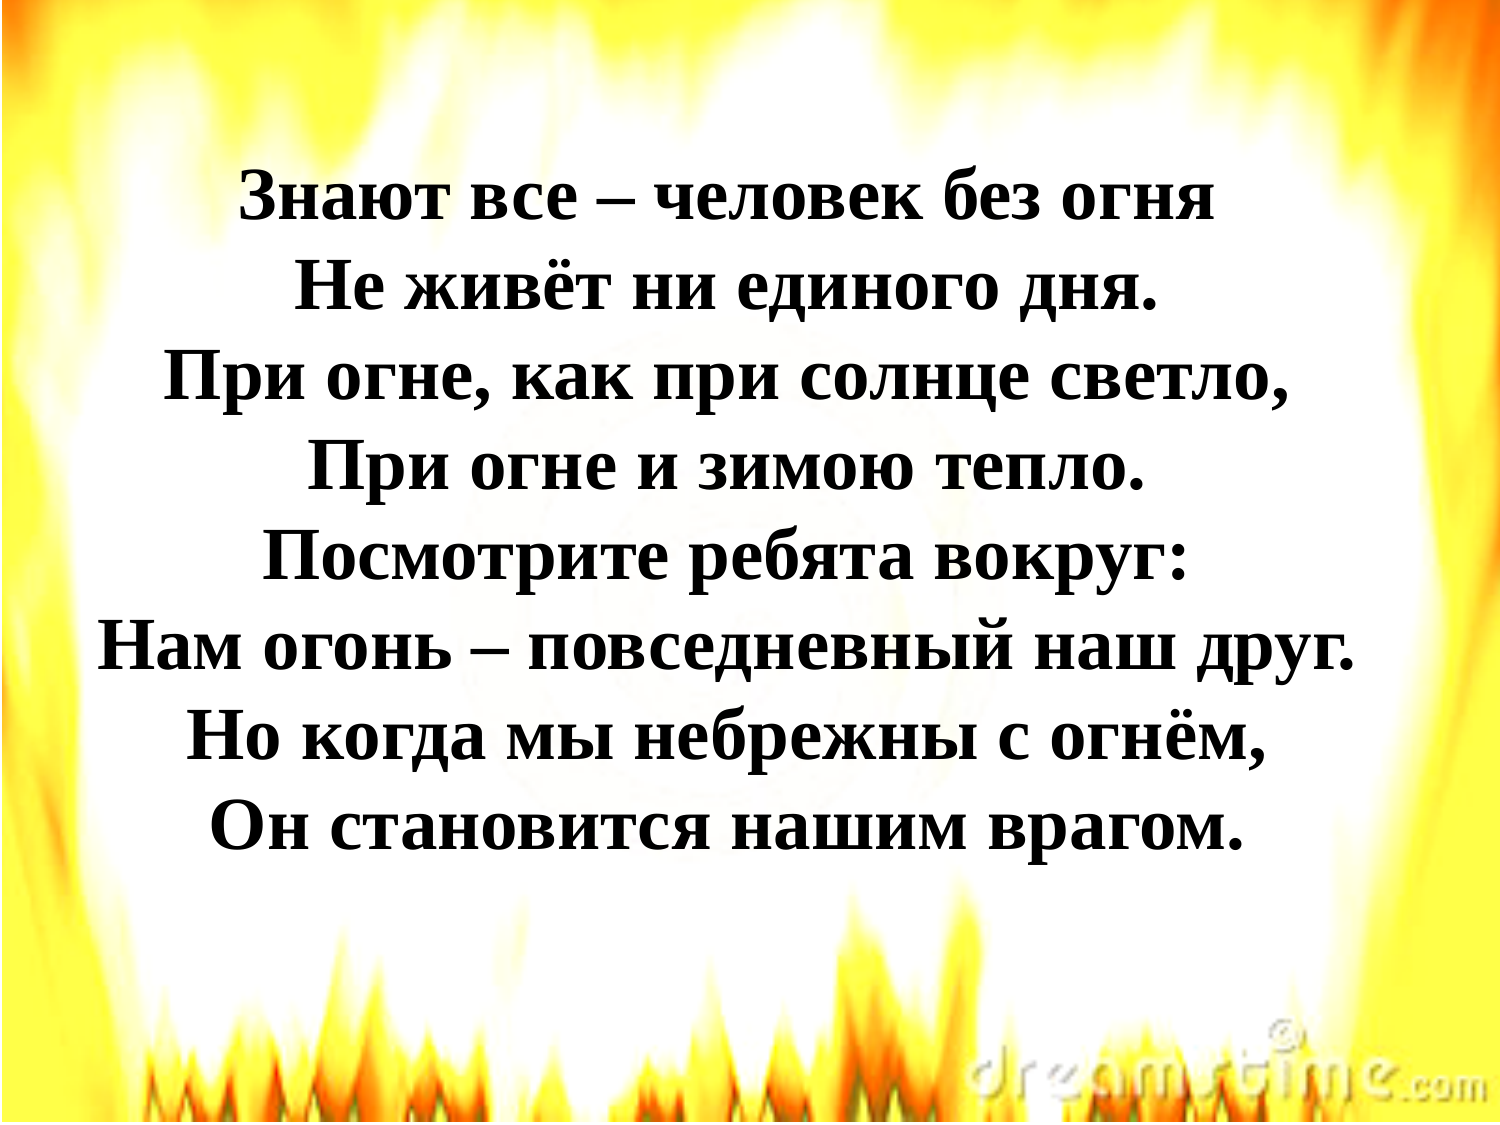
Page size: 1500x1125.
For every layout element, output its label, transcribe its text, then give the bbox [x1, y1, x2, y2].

text_box Знают все – человек без огня Не живёт ни единого дня. При огне, как при солнце светло, При огне и зимою тепло. Посмотрите ребята вокруг: Нам огонь – повседневный наш друг. Но когда мы небрежны с огнём, Он становится нашим врагом. [52, 137, 1403, 927]
picture [2, 0, 1500, 1122]
